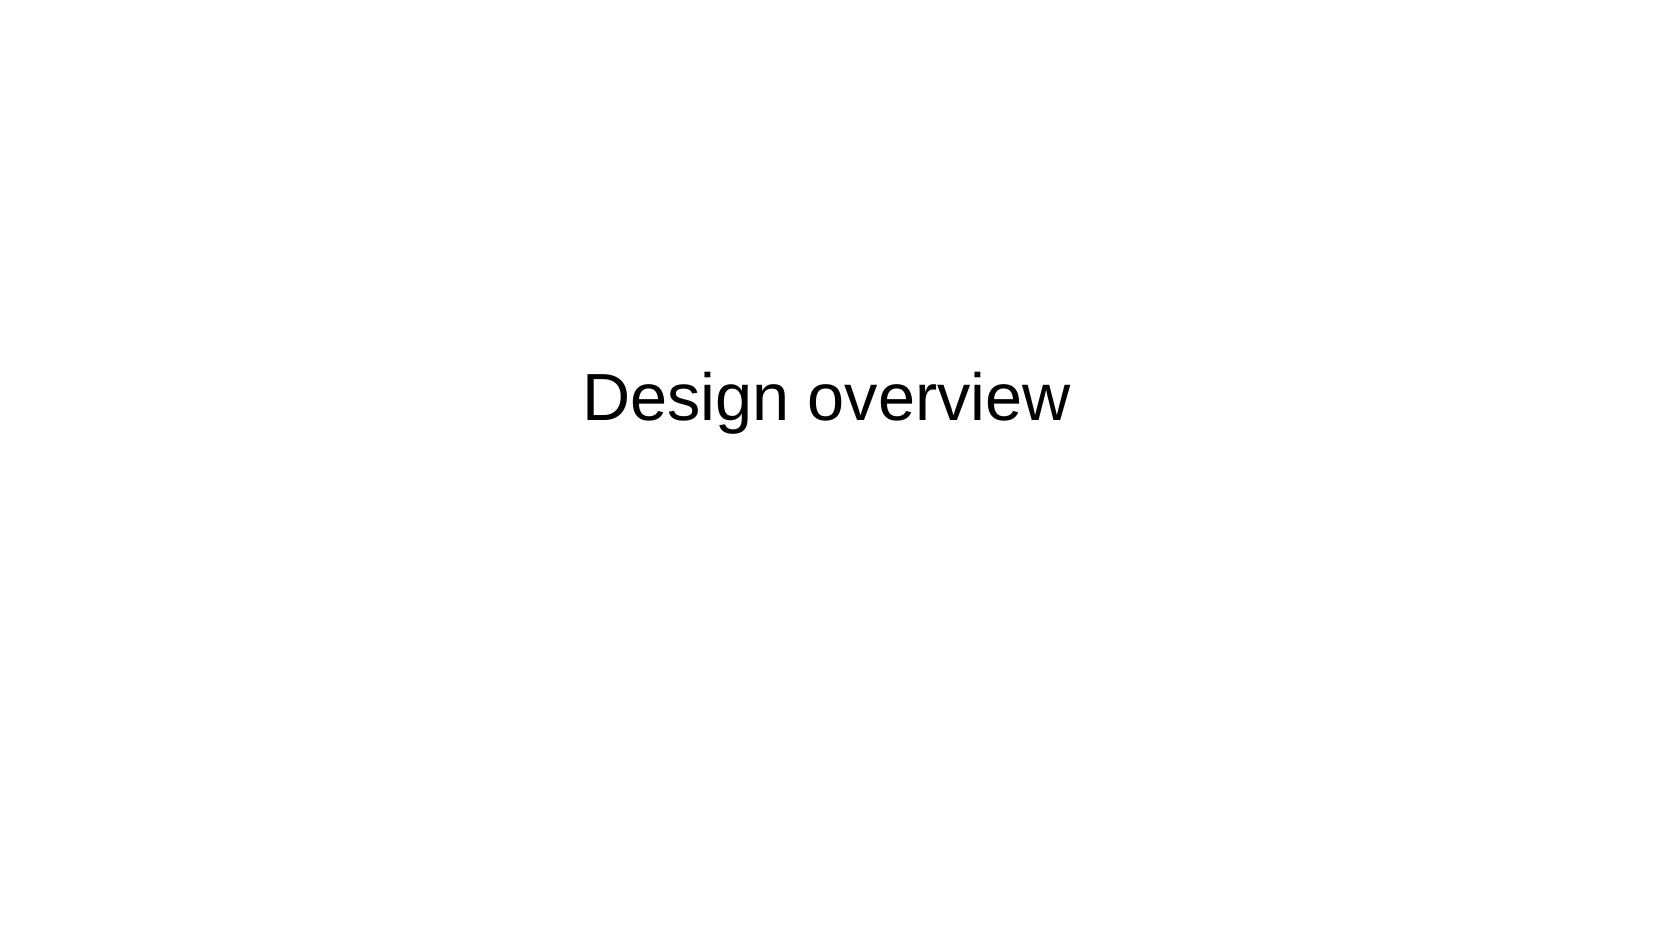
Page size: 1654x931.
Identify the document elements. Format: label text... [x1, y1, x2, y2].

subtitle Design overview [82, 37, 1571, 757]
